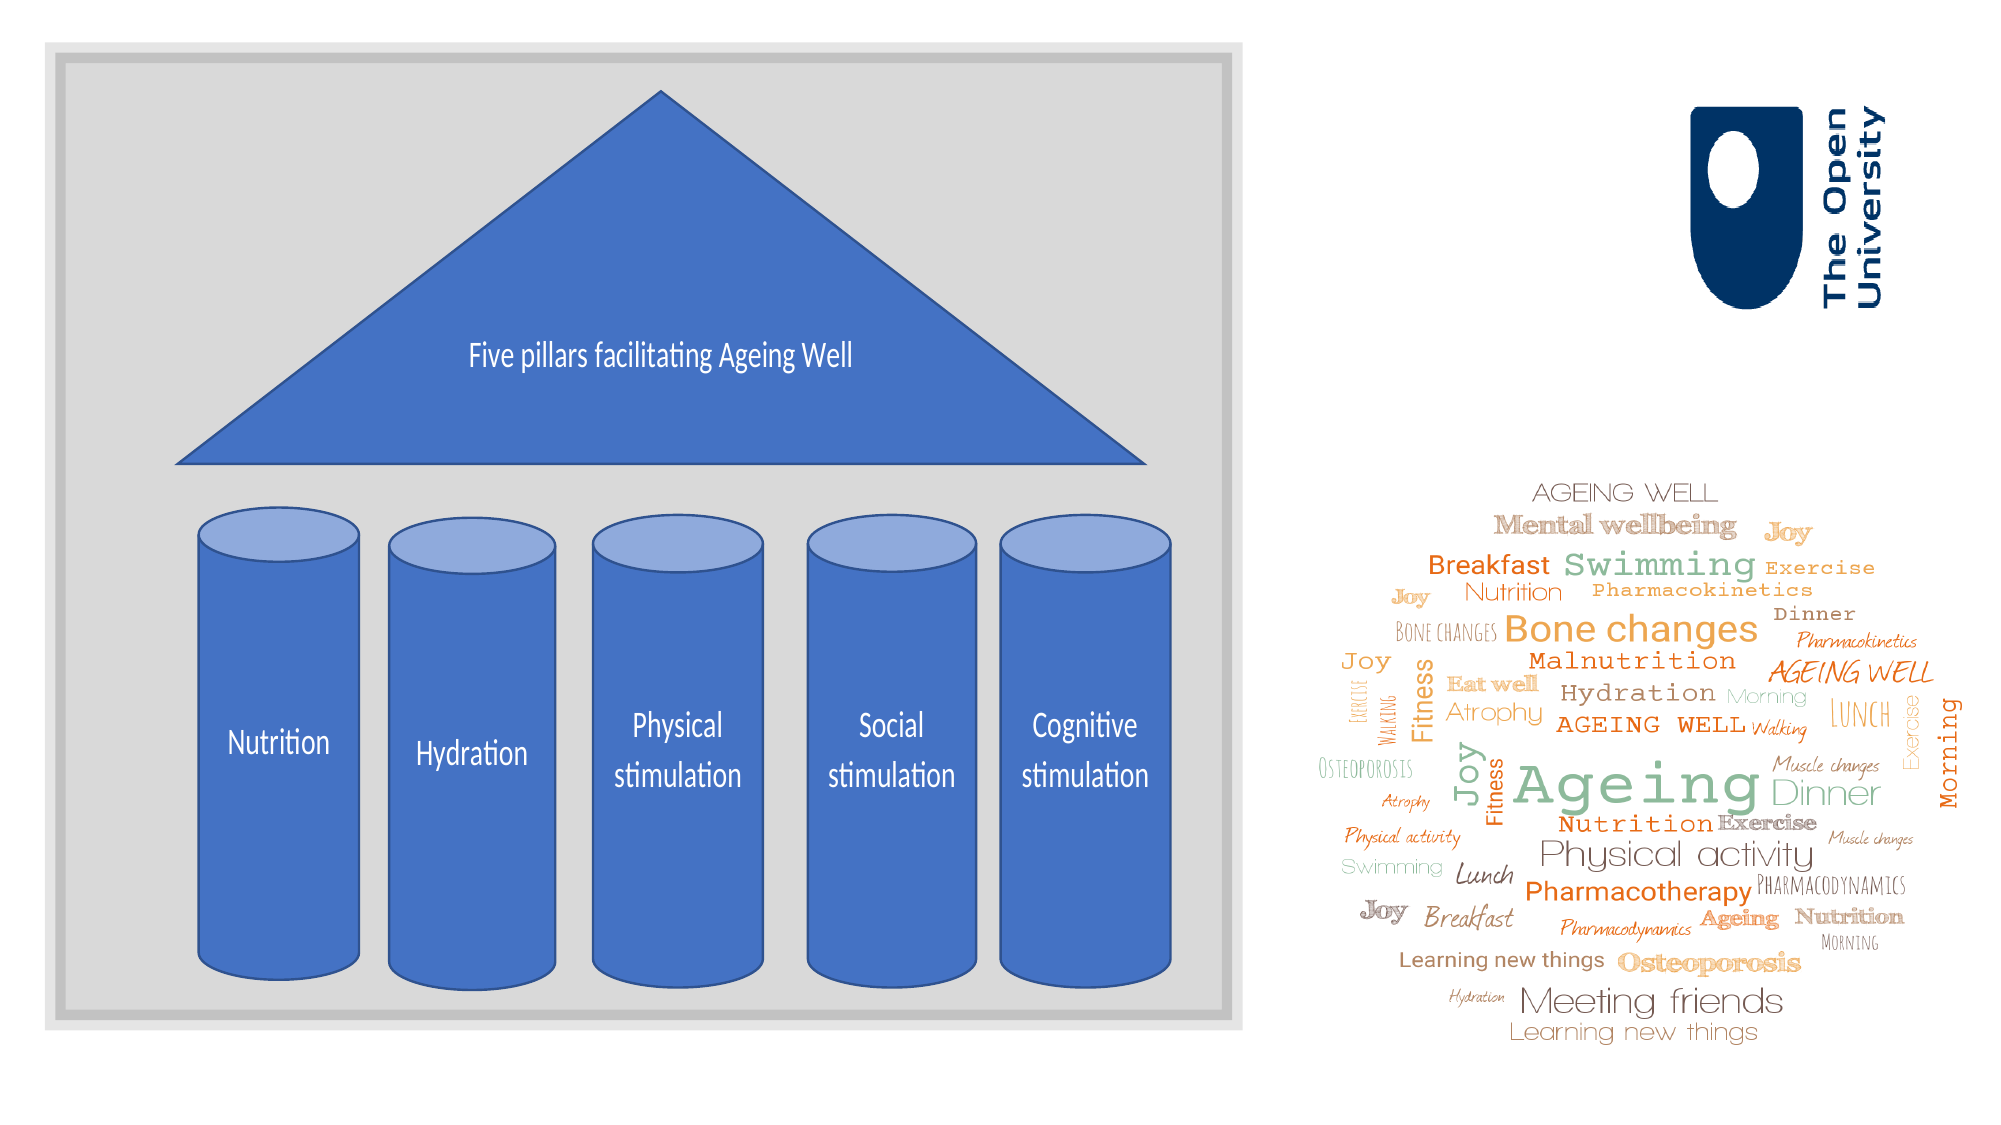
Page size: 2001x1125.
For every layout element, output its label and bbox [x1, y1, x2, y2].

picture [1289, 448, 1981, 1080]
picture [77, 85, 1214, 998]
picture [1689, 103, 1886, 313]
text_box [55, 53, 1232, 1020]
